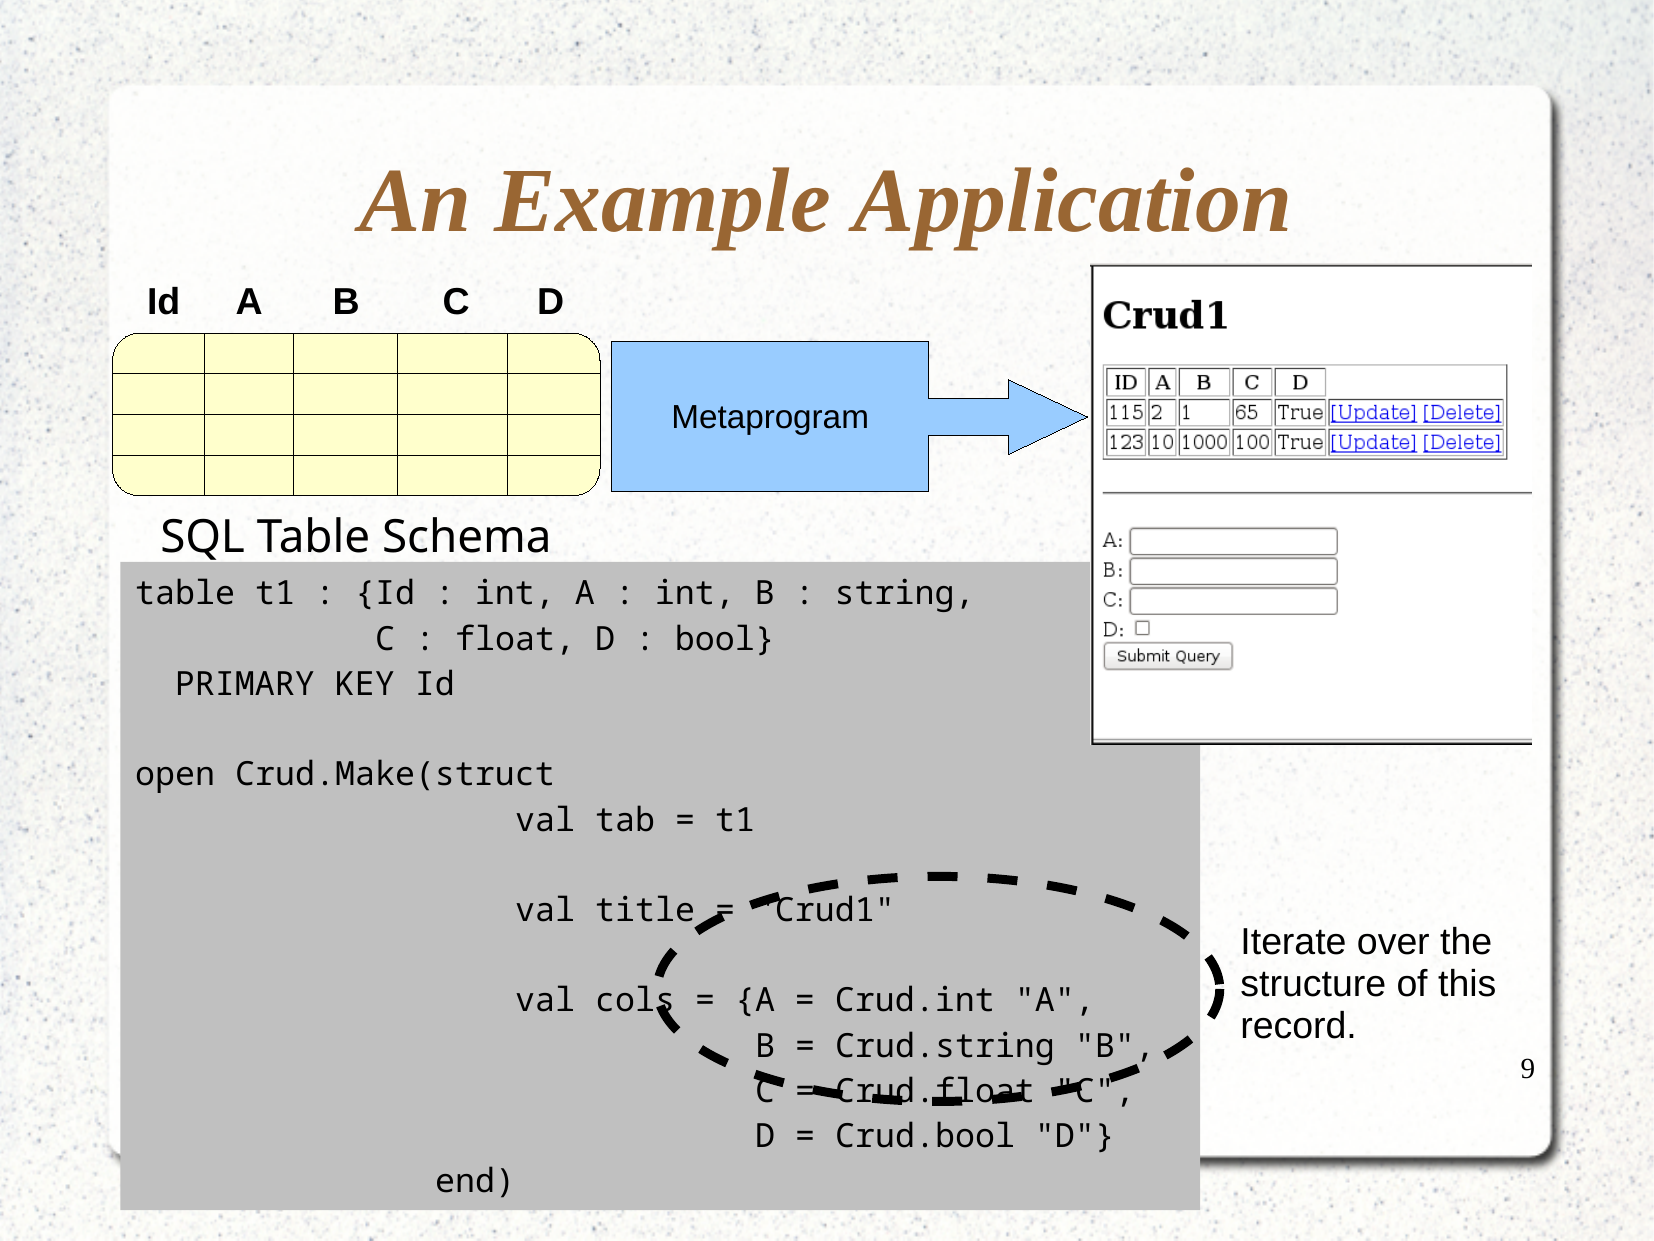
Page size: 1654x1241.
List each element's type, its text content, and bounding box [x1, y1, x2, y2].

text_box [112, 334, 204, 373]
text_box SQL Table Schema [112, 495, 601, 567]
text_box [205, 333, 293, 373]
text_box [205, 415, 293, 455]
text_box [398, 456, 507, 495]
text_box A [220, 272, 278, 337]
text_box [205, 374, 293, 414]
text_box table t1 : {Id : int, A : int, B : string, C : float, D : bool} PRIMARY KEY Id open Crud.Make(struct val tab = t1 val title = "Crud1" val cols = {A = Crud.int "A", B = Crud.string "B", C = Crud.float "C", D = Crud.bool "D"} end) [120, 561, 1201, 1116]
text_box Metaprogram [611, 341, 1088, 492]
picture [0, 0, 1654, 1241]
text_box [508, 415, 601, 455]
text_box [508, 333, 601, 373]
text_box [112, 415, 204, 455]
text_box B [318, 272, 364, 337]
text_box [294, 374, 397, 414]
text_box C [427, 272, 485, 337]
text_box Id [132, 272, 208, 337]
text_box [294, 456, 397, 495]
text_box [508, 456, 601, 495]
text_box [294, 333, 397, 373]
text_box [205, 456, 293, 495]
title An Example Application [118, 104, 1536, 297]
text_box [112, 456, 204, 495]
text_box [398, 374, 507, 414]
text_box [112, 374, 204, 414]
text_box [398, 333, 507, 373]
text_box Iterate over the structure of this record. [1225, 913, 1526, 1068]
text_box D [522, 272, 580, 337]
text_box [508, 374, 601, 414]
text_box [398, 415, 507, 455]
text_box [294, 415, 397, 455]
